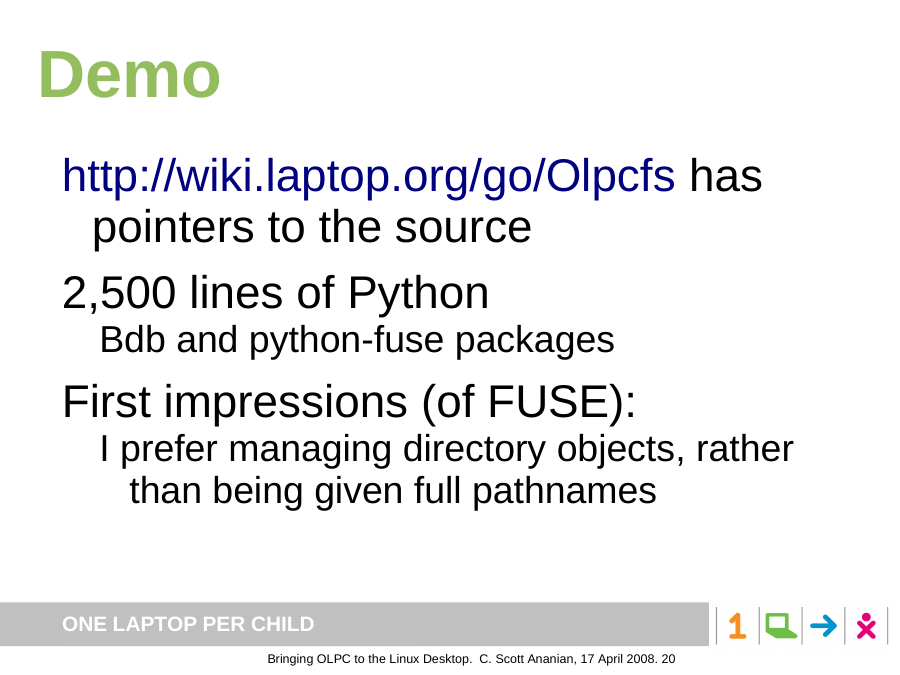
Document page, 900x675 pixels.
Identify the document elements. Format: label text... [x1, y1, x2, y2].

list http://wiki.laptop.org/go/Olpcfs has pointers to the source 2,500 lines of Python Bdb and python-fuse packages First impressions (of FUSE): I prefer managing directory objects, rather than being given full pathnames [61, 150, 844, 675]
title Demo [37, 37, 856, 225]
picture [844, 598, 897, 654]
